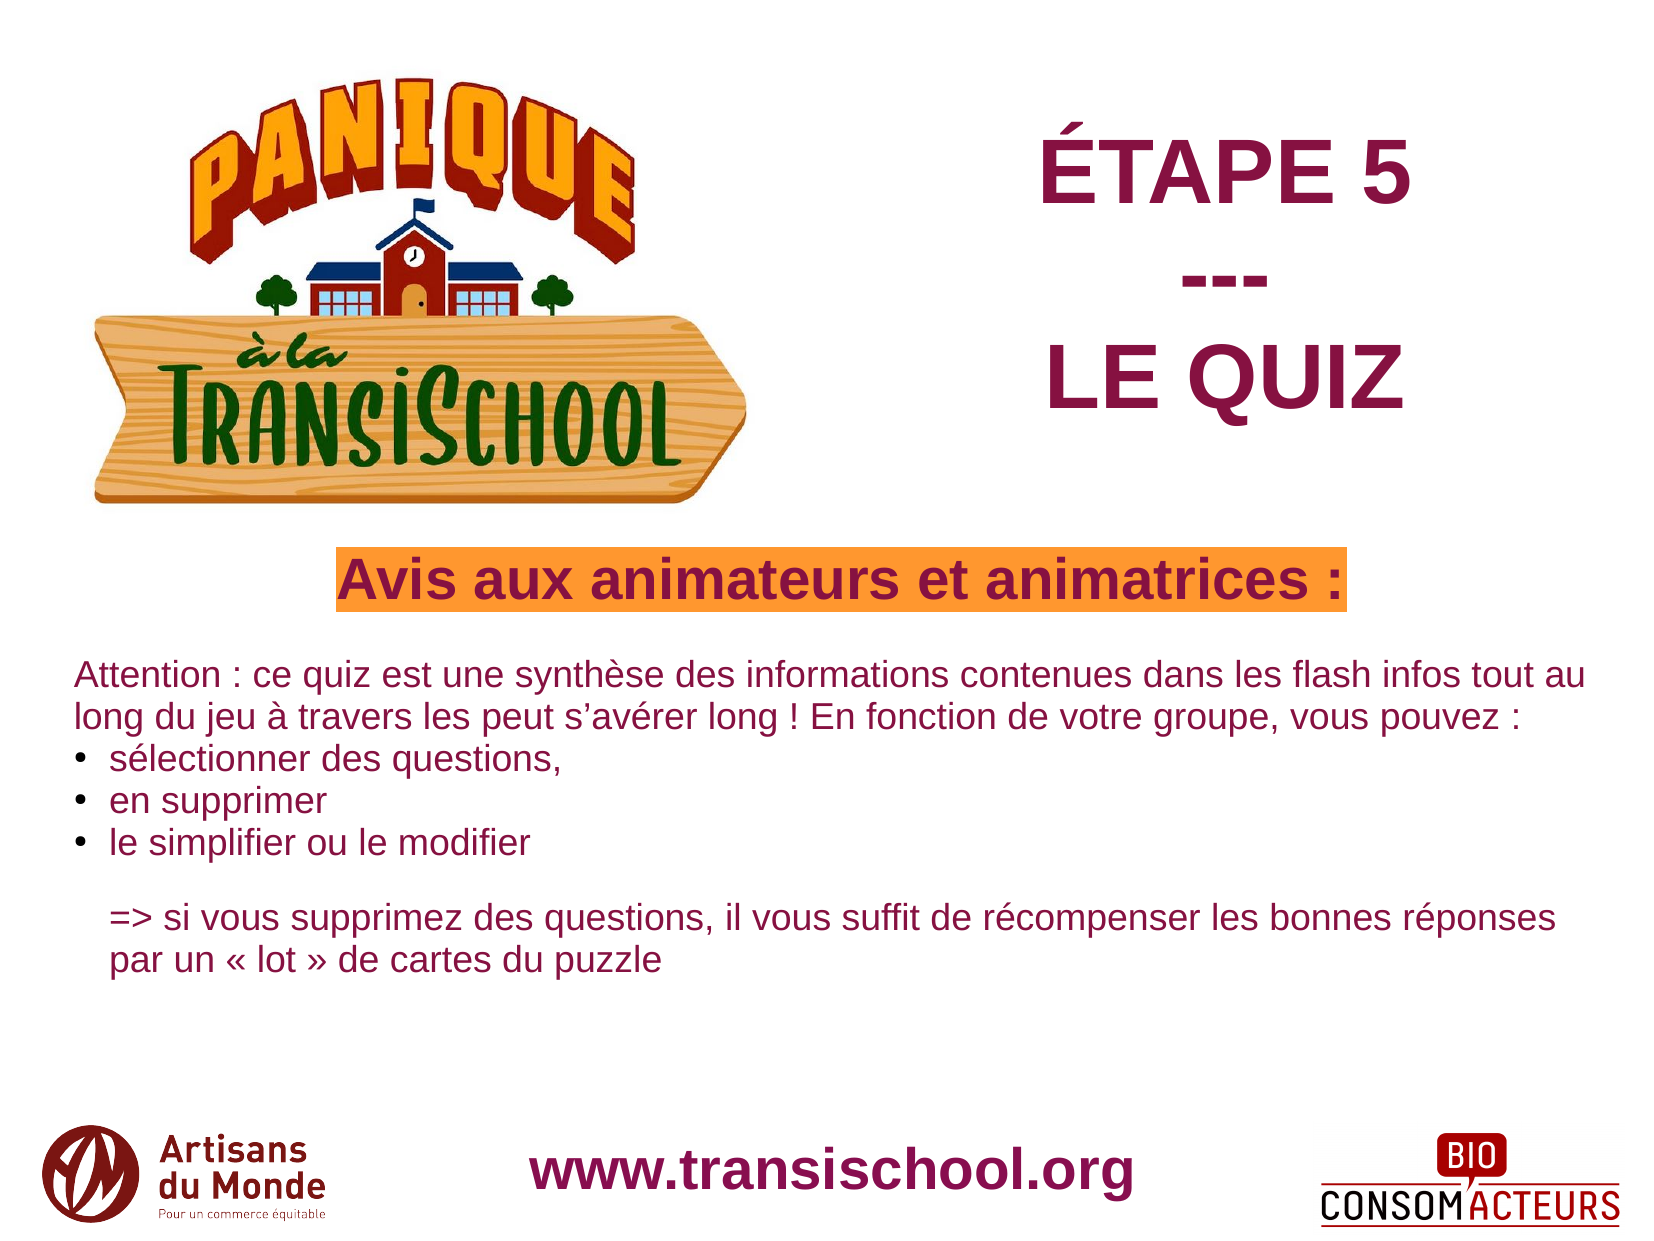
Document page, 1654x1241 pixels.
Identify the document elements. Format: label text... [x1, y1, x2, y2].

text_box Avis aux animateurs et animatrices : Attention : ce quiz est une synthèse des informations contenues dans les flash infos tout au long du jeu à travers les peut s’avérer long ! En fonction de votre groupe, vous pouvez : sélectionner des questions, en supprimer le simplifier ou le modifier => si vous supprimez des questions, il vous suffit de récompenser les bonnes réponses par un « lot » de cartes du puzzle [59, 539, 1625, 1063]
picture [42, 1125, 325, 1223]
picture [1313, 1121, 1625, 1235]
text_box ÉTAPE 5 --- LE QUIZ [974, 112, 1477, 501]
text_box www.transischool.org [478, 1130, 1188, 1201]
picture [59, 29, 768, 539]
